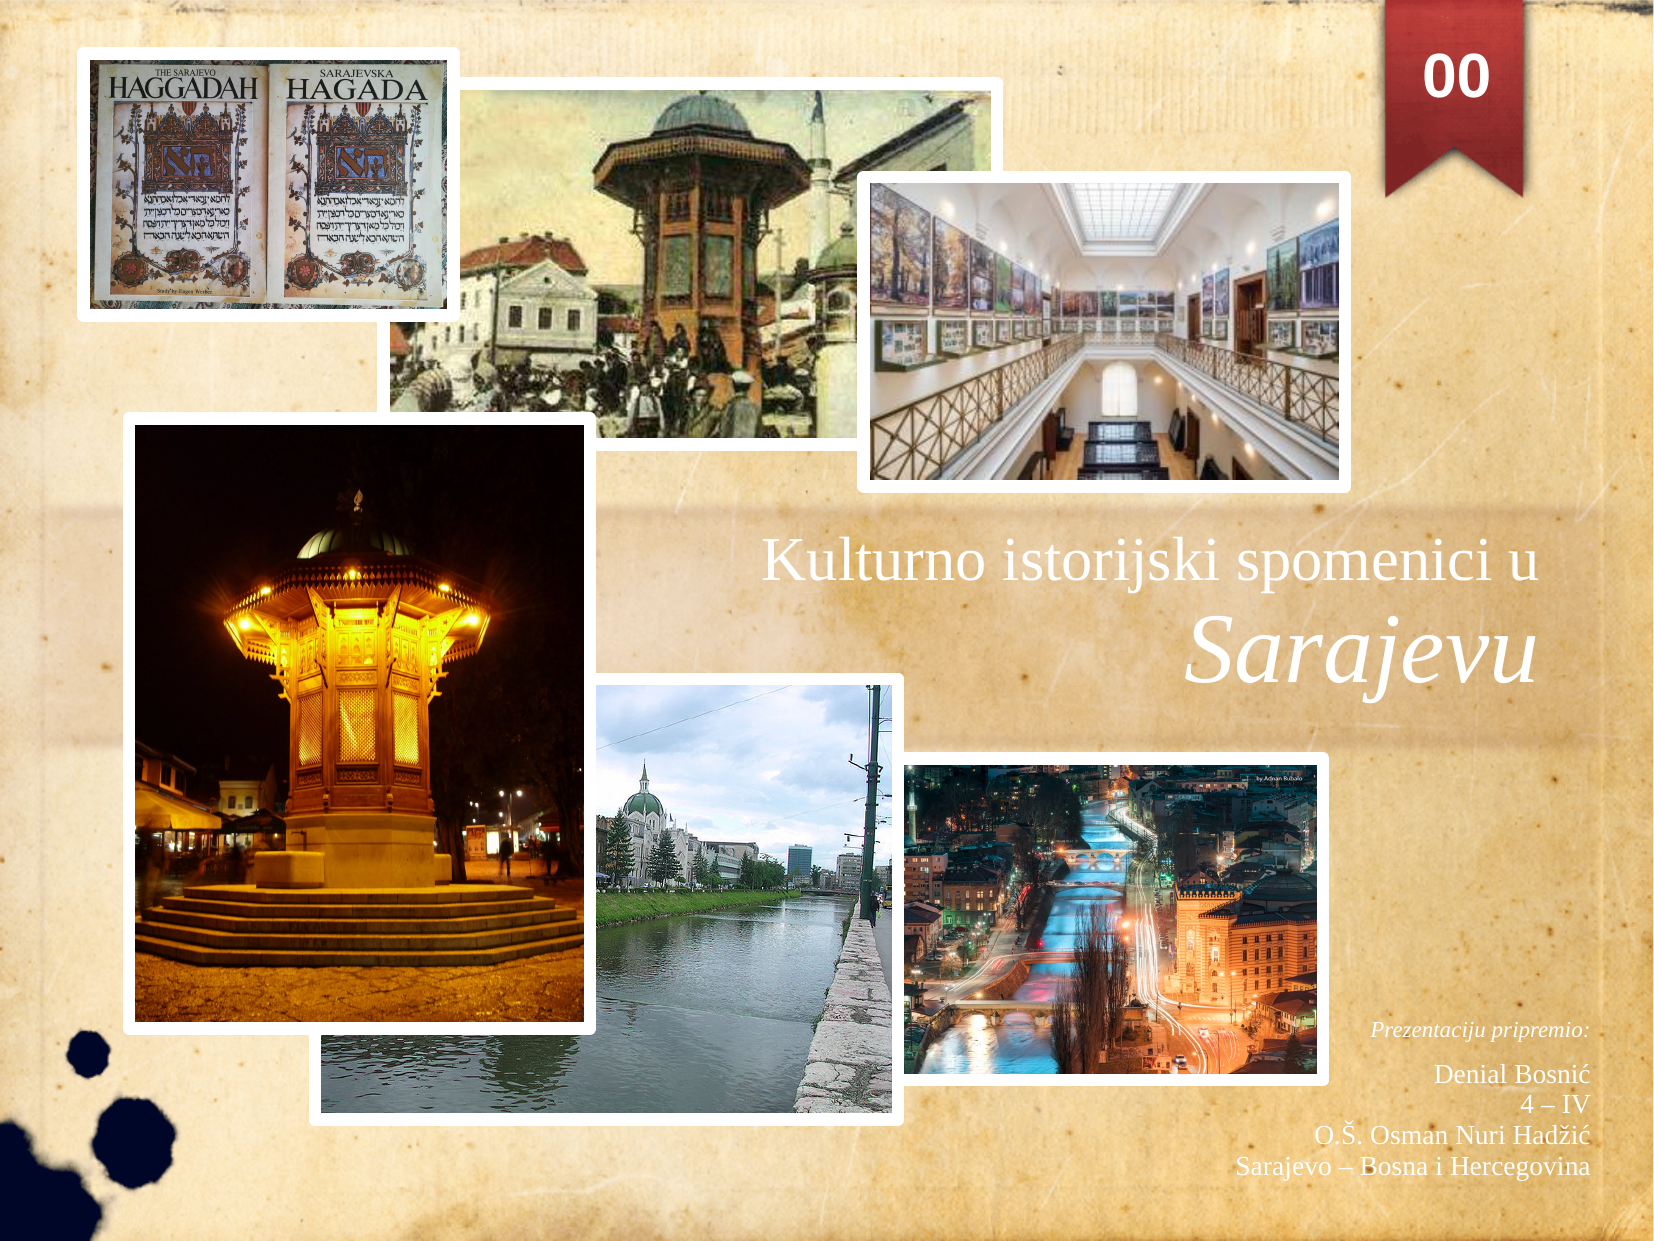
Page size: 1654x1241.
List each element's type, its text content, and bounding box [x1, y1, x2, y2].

title Kulturno istorijski spomenici u Sarajevu [596, 512, 1541, 717]
text_box 00 [1407, 33, 1507, 119]
list Prezentaciju pripremio: Denial Bosnić 4 – IV O.Š. Osman Nuri Hadžić Sarajevo – Bosna i Hercegovina [1185, 1011, 1591, 1182]
picture [0, 0, 1654, 1241]
